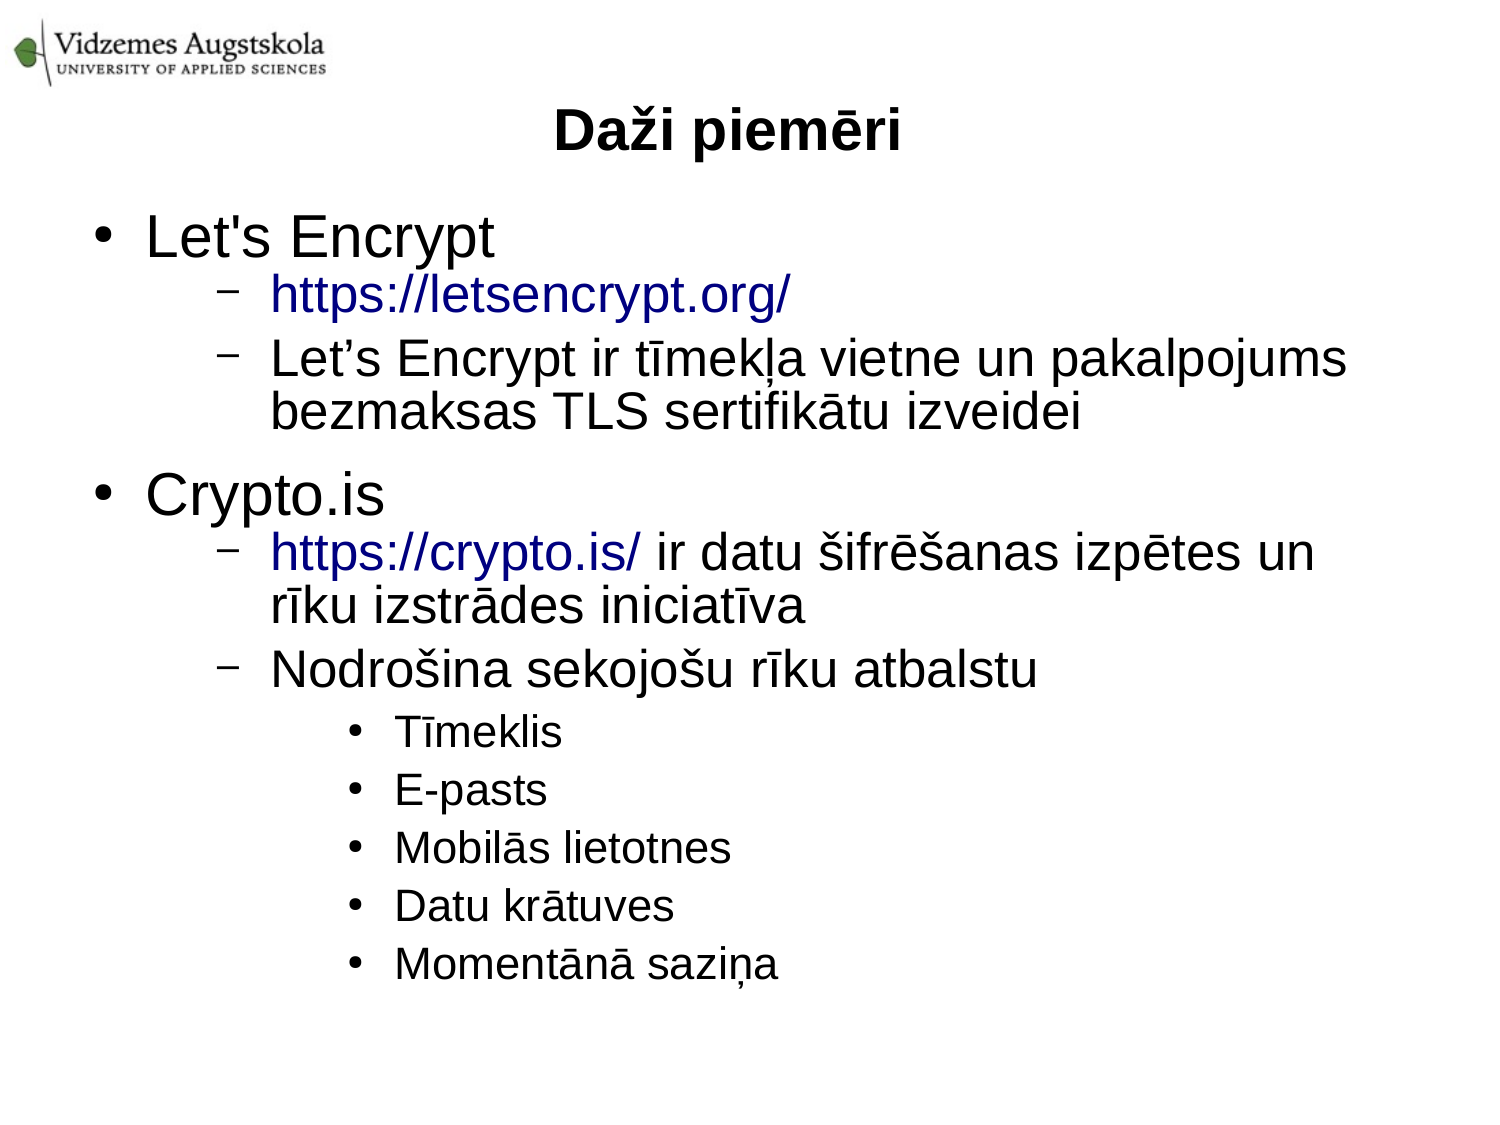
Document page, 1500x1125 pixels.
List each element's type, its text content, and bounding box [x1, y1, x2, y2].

title Daži piemēri [85, 87, 1372, 177]
picture [5, 2, 334, 102]
list Let's Encrypt https://letsencrypt.org/ Let’s Encrypt ir tīmekļa vietne un pakalpojums bezmaksas TLS sertifikātu izveidei Crypto.is https://crypto.is/ ir datu šifrēšanas izpētes un rīku izstrādes iniciatīva Nodrošina sekojošu rīku atbalstu Tīmeklis E-pasts Mobilās lietotnes Datu krātuves Momentānā saziņa [75, 204, 1395, 1075]
